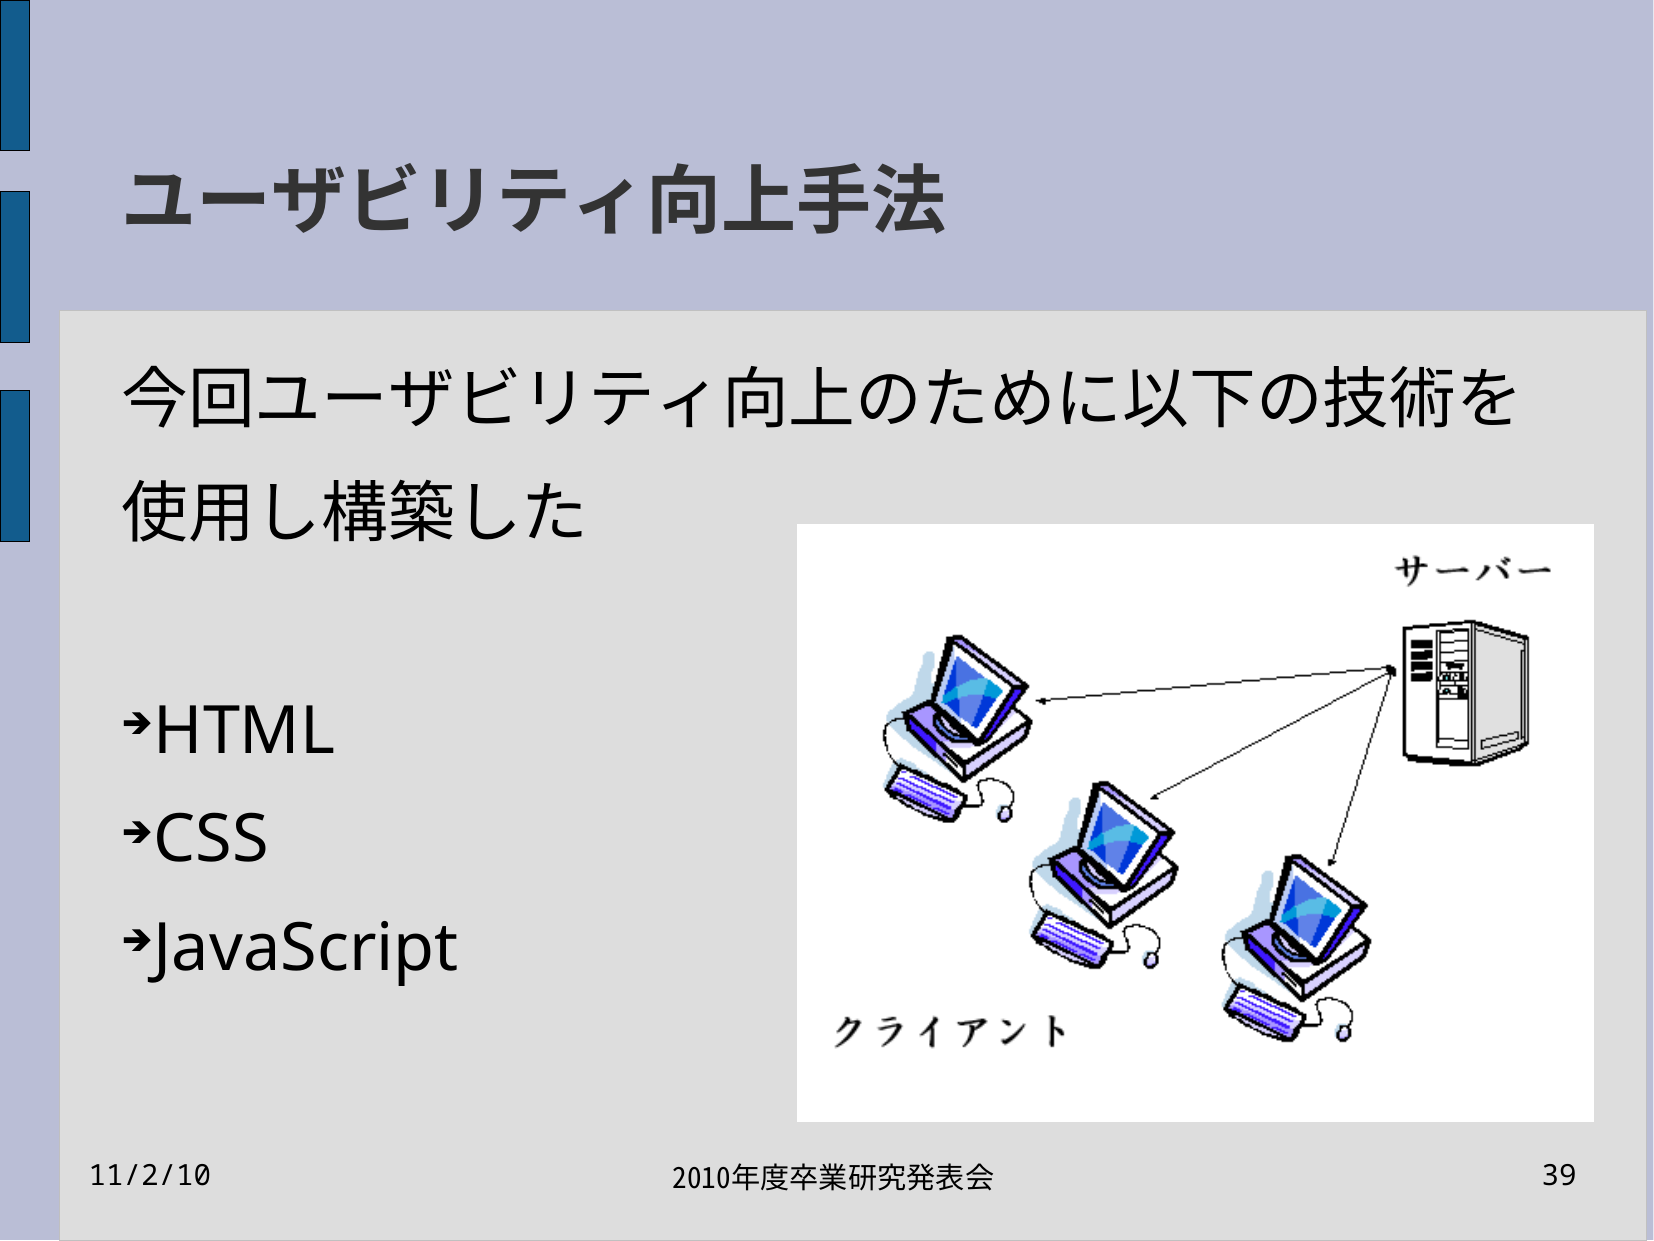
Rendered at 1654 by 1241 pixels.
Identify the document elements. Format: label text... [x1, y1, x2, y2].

picture [797, 524, 1594, 1123]
subtitle 今回ユーザビリティ向上のために以下の技術を使用し構築した HTML CSS JavaScript [121, 344, 1534, 1123]
title ユーザビリティ向上手法 [121, 91, 1534, 299]
